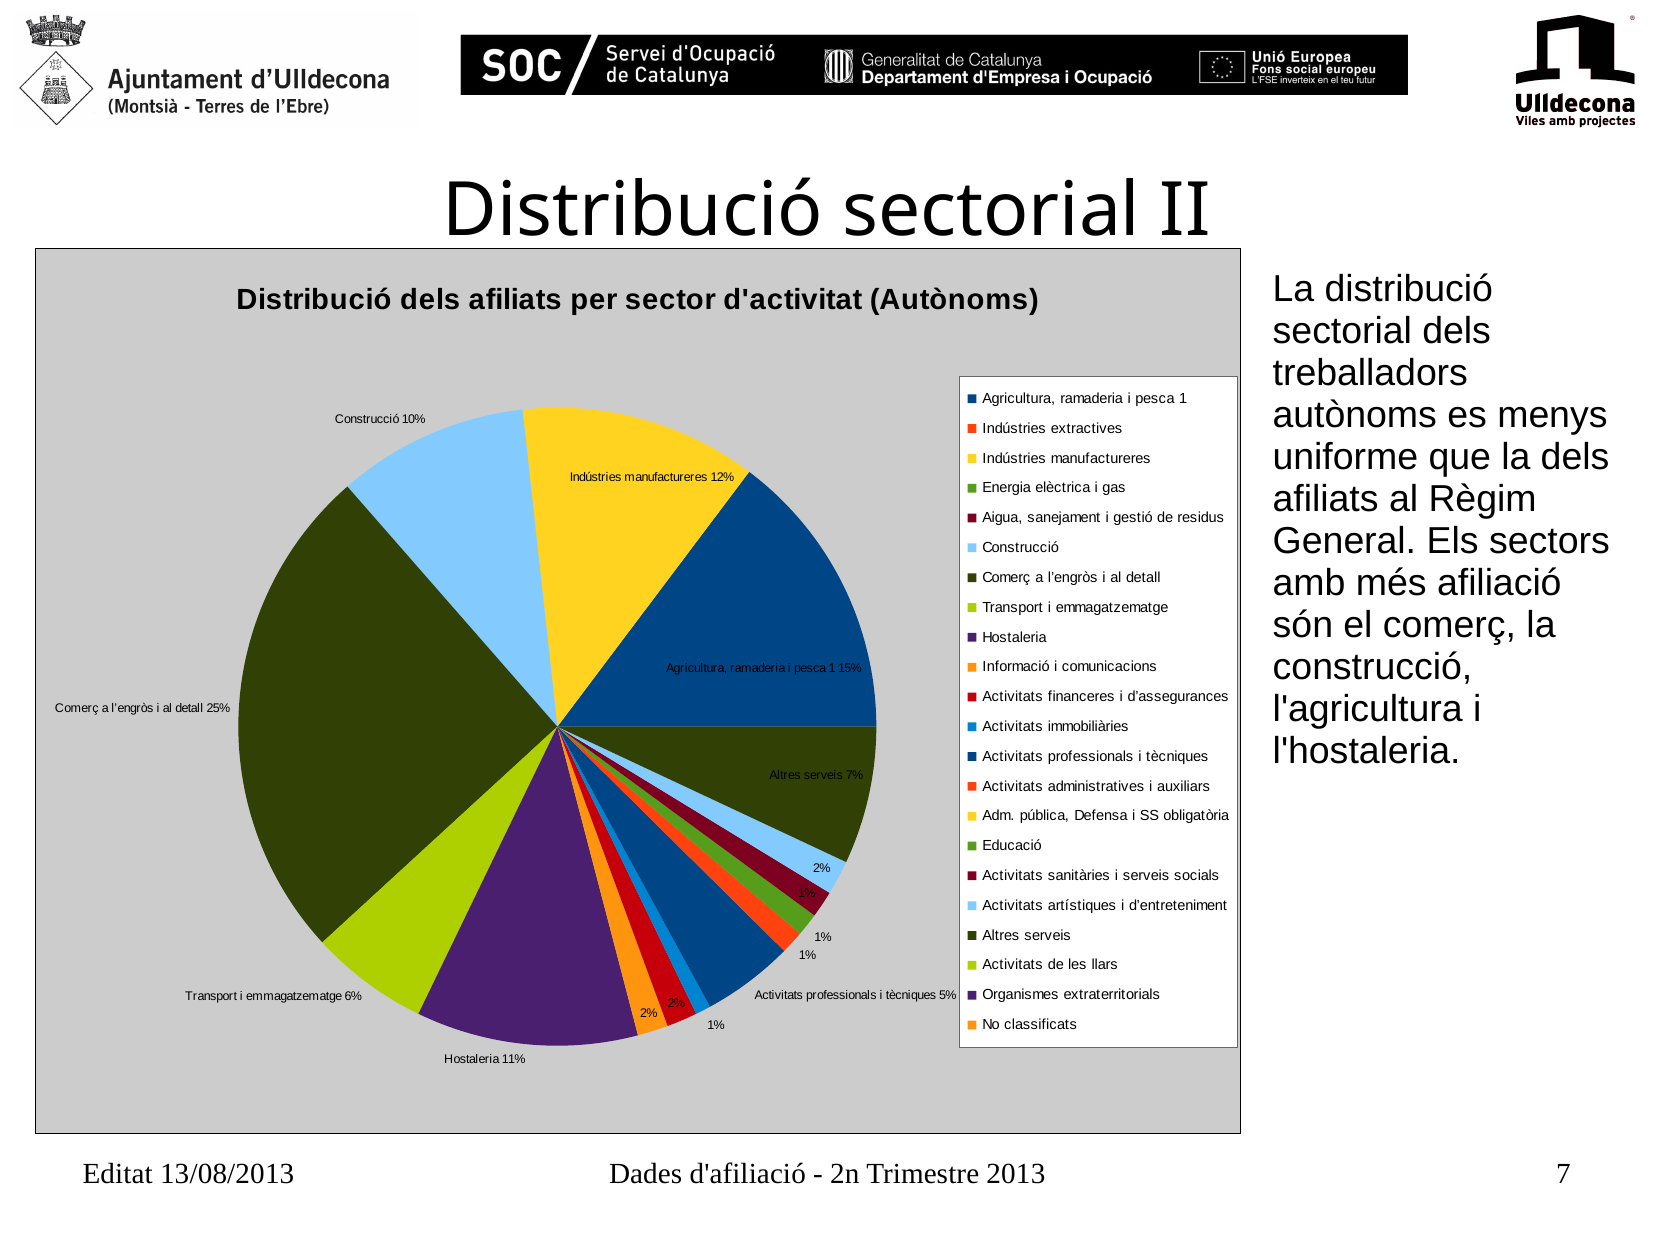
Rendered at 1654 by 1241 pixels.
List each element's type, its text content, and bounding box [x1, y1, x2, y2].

title Distribució sectorial II [82, 129, 1571, 284]
picture [1511, 11, 1638, 130]
picture [460, 34, 1408, 95]
picture [11, 10, 417, 130]
chart [35, 248, 1241, 1134]
text_box La distribució sectorial dels treballadors autònoms es menys uniforme que la dels afiliats al Règim General. Els sectors amb més afiliació són el comerç, la construcció, l'agricultura i l'hostaleria. [1257, 259, 1630, 780]
